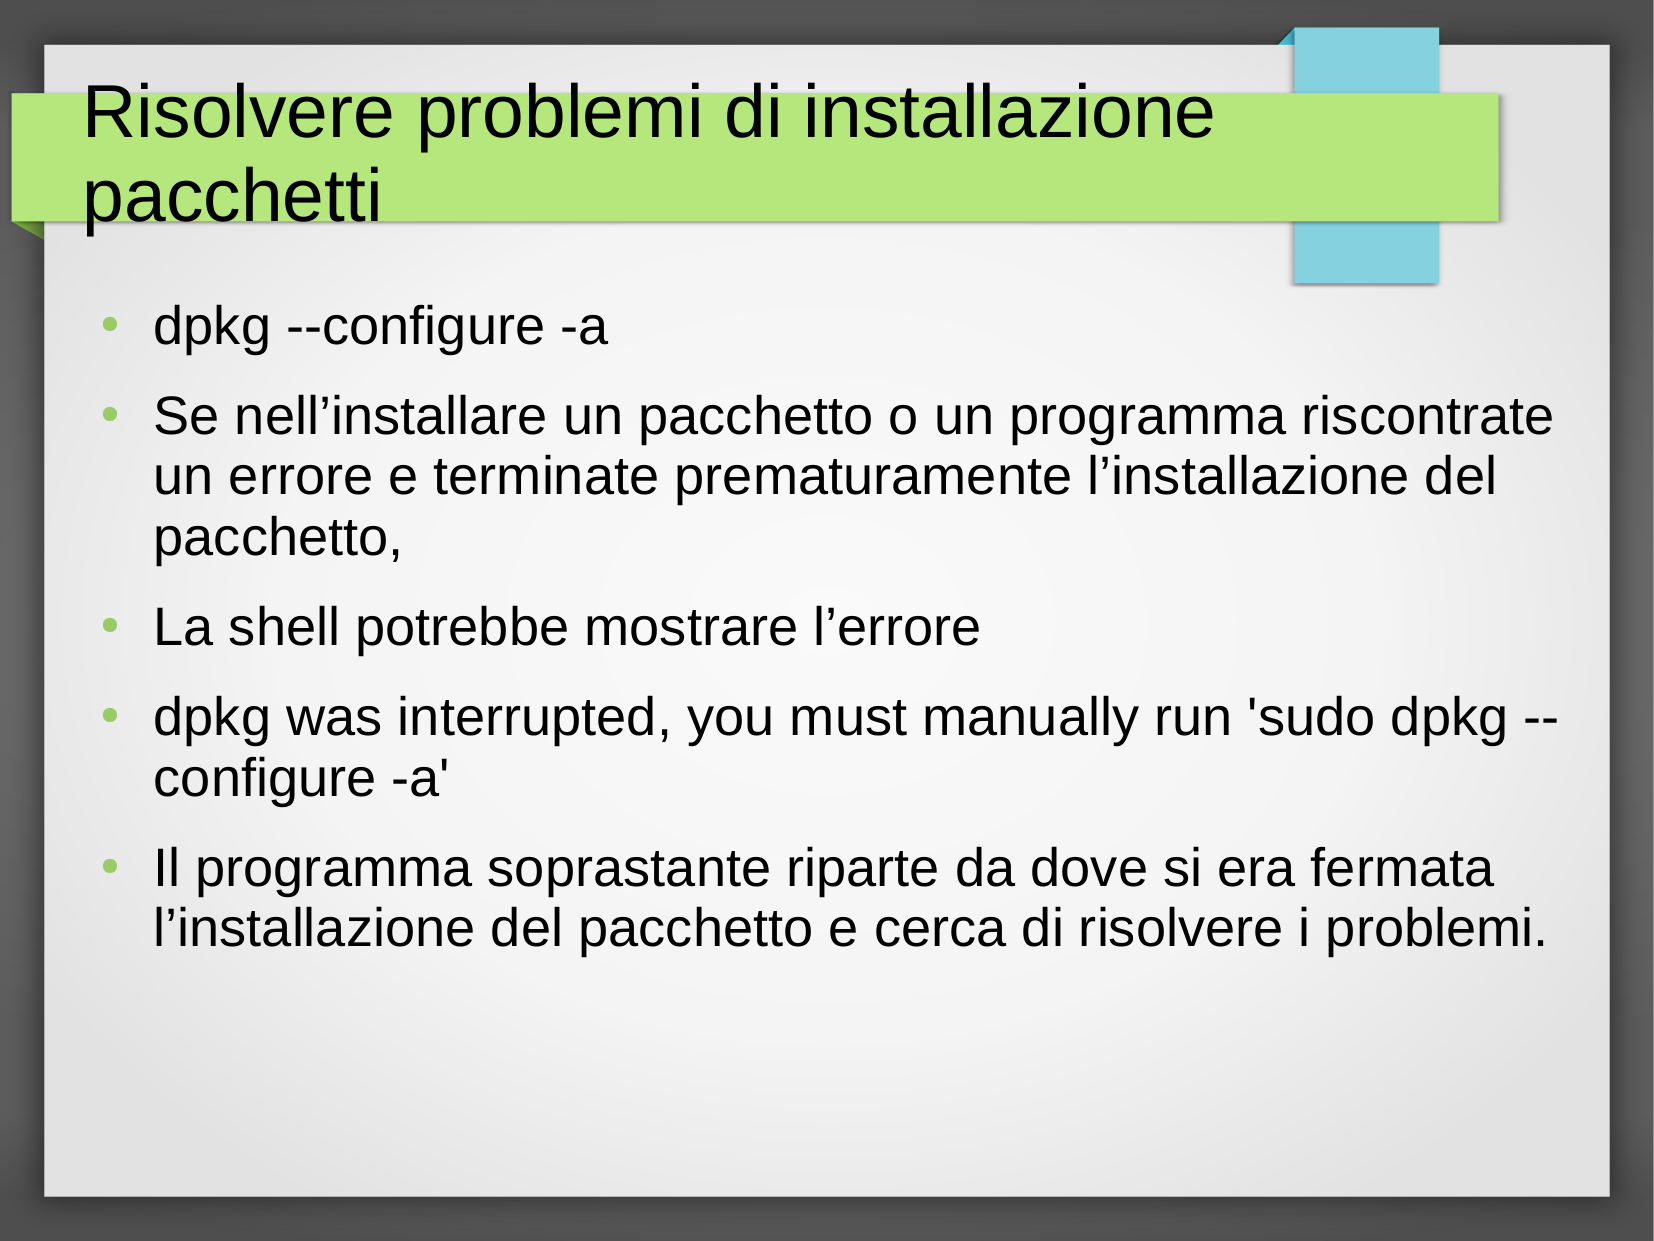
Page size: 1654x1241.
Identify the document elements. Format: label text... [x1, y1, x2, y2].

list dpkg --configure -a Se nell’installare un pacchetto o un programma riscontrate un errore e terminate prematuramente l’installazione del pacchetto, La shell potrebbe mostrare l’errore dpkg was interrupted, you must manually run 'sudo dpkg --configure -a' Il programma soprastante riparte da dove si era fermata l’installazione del pacchetto e cerca di risolvere i problemi. [82, 295, 1571, 1015]
title Risolvere problemi di installazione pacchetti [82, 69, 1264, 238]
picture [0, 0, 1654, 1241]
